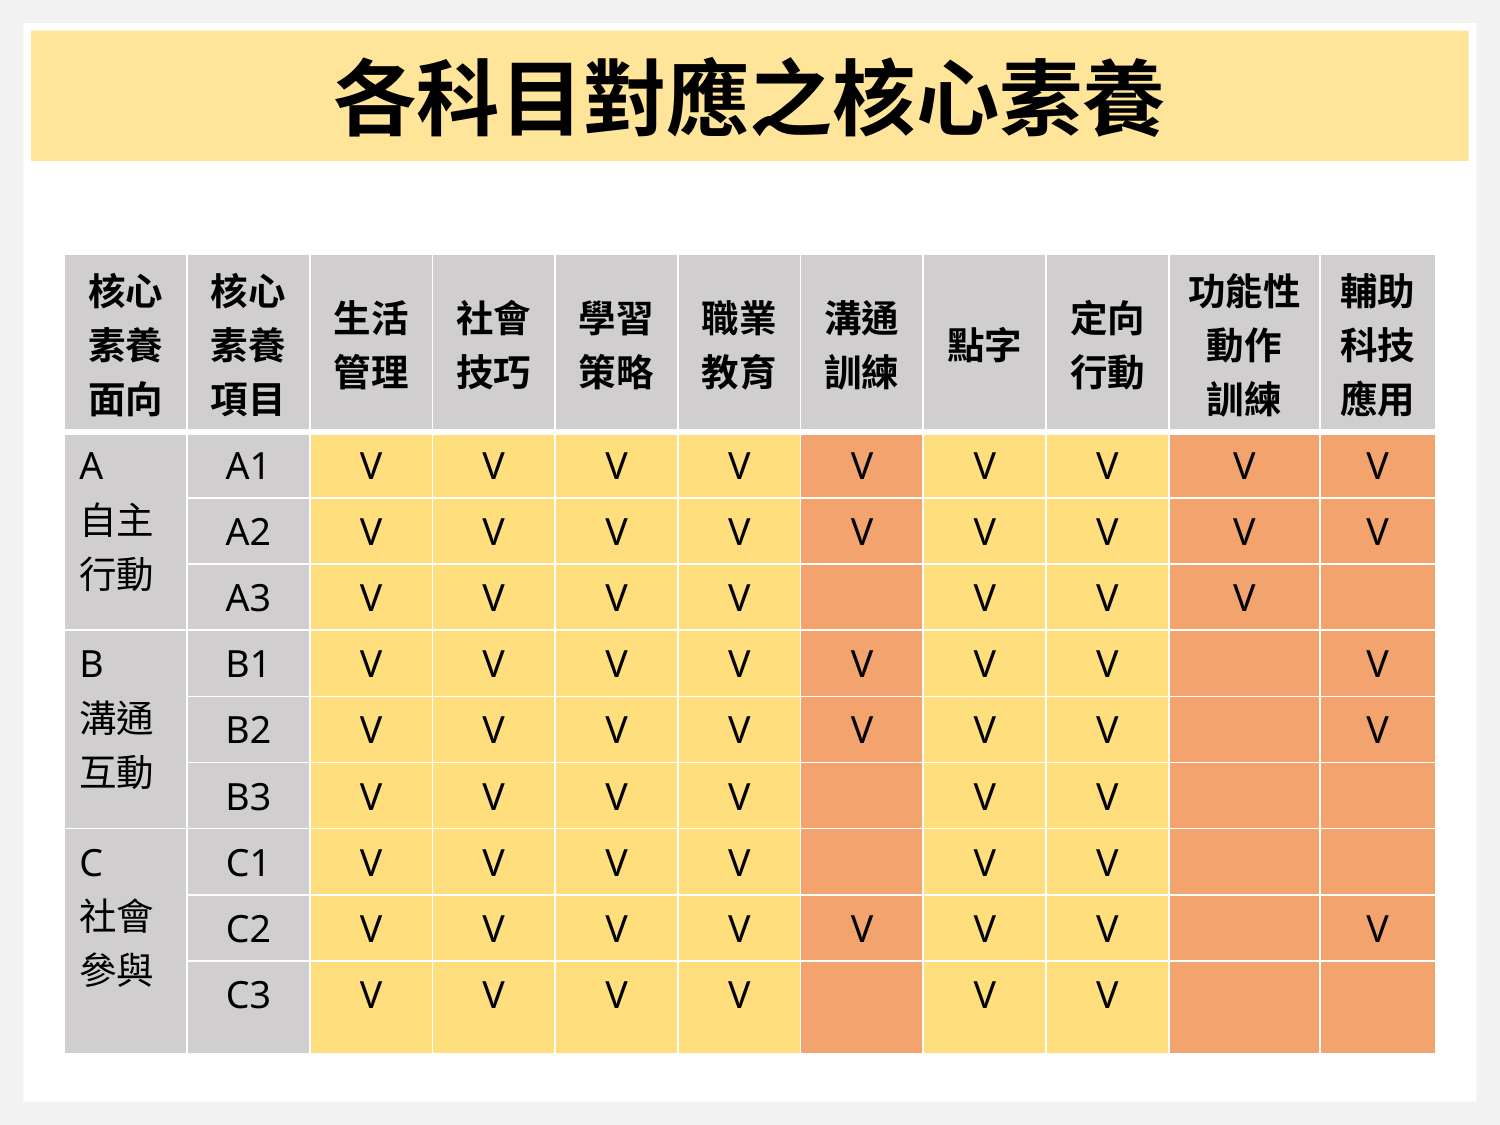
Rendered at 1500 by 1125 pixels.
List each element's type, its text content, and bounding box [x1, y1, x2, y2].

table_cell V [1321, 435, 1435, 497]
table_cell V [924, 565, 1045, 629]
table_cell V [1047, 829, 1168, 894]
table_cell V [311, 499, 432, 563]
table_cell V [1047, 763, 1168, 828]
table_header 職業教育 [679, 255, 800, 429]
table_cell C 社會參與 [65, 829, 186, 1053]
table_cell V [1047, 697, 1168, 762]
table_cell V [1047, 435, 1168, 497]
table_cell V [556, 435, 677, 497]
table_cell B3 [188, 763, 309, 828]
table_cell [1170, 829, 1319, 894]
table_cell V [679, 435, 800, 497]
table_cell V [433, 697, 554, 762]
table_header 定向行動 [1047, 255, 1168, 429]
table_header 核心素養項目 [188, 255, 309, 429]
text_box 各科目對應之核心素養 [31, 30, 1469, 161]
table_cell V [1047, 565, 1168, 629]
table_cell [801, 829, 922, 894]
table_cell C2 [188, 896, 309, 960]
table_cell V [924, 631, 1045, 696]
table_cell V [1170, 435, 1319, 497]
table_cell V [679, 962, 800, 1053]
table_cell [1321, 763, 1435, 828]
table_cell [1170, 697, 1319, 762]
table_header 學習策略 [556, 255, 677, 429]
table_cell [801, 565, 922, 629]
table_cell V [433, 962, 554, 1053]
table_header 點字 [924, 255, 1045, 429]
table_cell V [433, 631, 554, 696]
table_cell V [556, 697, 677, 762]
table_cell V [924, 697, 1045, 762]
table_cell V [556, 565, 677, 629]
table_cell V [556, 829, 677, 894]
table_cell V [556, 631, 677, 696]
table_cell V [1321, 499, 1435, 563]
table_cell V [311, 565, 432, 629]
table_cell [1170, 631, 1319, 696]
table_cell V [311, 631, 432, 696]
table_cell V [556, 763, 677, 828]
table_cell C1 [188, 829, 309, 894]
table_cell A 自主行動 [65, 435, 186, 629]
table_cell V [556, 499, 677, 563]
table_cell V [924, 763, 1045, 828]
table_cell V [433, 763, 554, 828]
table_cell B1 [188, 631, 309, 696]
table_cell B 溝通互動 [65, 631, 186, 828]
table_cell B2 [188, 697, 309, 762]
table_cell V [679, 565, 800, 629]
table_cell [1321, 962, 1435, 1053]
table_header 功能性動作 訓練 [1170, 255, 1319, 429]
table_header 社會技巧 [433, 255, 554, 429]
table_cell V [1047, 962, 1168, 1053]
table_cell V [1321, 631, 1435, 696]
table_cell V [679, 697, 800, 762]
table_cell [1170, 896, 1319, 960]
table_cell C3 [188, 962, 309, 1053]
table_cell V [1047, 631, 1168, 696]
table_cell V [801, 896, 922, 960]
table_cell V [1170, 565, 1319, 629]
table_cell [1170, 763, 1319, 828]
table_cell V [1321, 896, 1435, 960]
table_cell V [433, 565, 554, 629]
table_cell V [924, 829, 1045, 894]
table_cell V [1321, 697, 1435, 762]
table_cell V [433, 829, 554, 894]
table_cell V [311, 763, 432, 828]
table_cell V [556, 896, 677, 960]
table_cell V [1047, 896, 1168, 960]
table_header 溝通訓練 [801, 255, 922, 429]
table_cell V [679, 499, 800, 563]
table_cell [801, 962, 922, 1053]
table_cell V [924, 435, 1045, 497]
table_cell V [311, 962, 432, 1053]
table_cell V [924, 499, 1045, 563]
table_cell [1170, 962, 1319, 1053]
table_cell V [801, 499, 922, 563]
table_cell V [801, 435, 922, 497]
table_cell V [311, 435, 432, 497]
table_cell V [311, 896, 432, 960]
table_cell A1 [188, 435, 309, 497]
table_cell V [433, 435, 554, 497]
table_header 生活管理 [311, 255, 432, 429]
table_cell [1321, 829, 1435, 894]
table_cell V [556, 962, 677, 1053]
table_cell V [679, 896, 800, 960]
table_cell V [311, 697, 432, 762]
table_cell A2 [188, 499, 309, 563]
table_header 輔助科技應用 [1321, 255, 1435, 429]
table_cell V [924, 962, 1045, 1053]
table_header 核心素養面向 [65, 255, 186, 429]
table_cell V [801, 631, 922, 696]
table_cell A3 [188, 565, 309, 629]
table_cell V [433, 896, 554, 960]
table_cell V [924, 896, 1045, 960]
table_cell V [679, 763, 800, 828]
table_cell [1321, 565, 1435, 629]
table_cell V [679, 829, 800, 894]
table_cell V [801, 697, 922, 762]
table_cell V [311, 829, 432, 894]
table_cell [801, 763, 922, 828]
table_cell V [1170, 499, 1319, 563]
table_cell V [1047, 499, 1168, 563]
table_cell V [679, 631, 800, 696]
table_cell V [433, 499, 554, 563]
